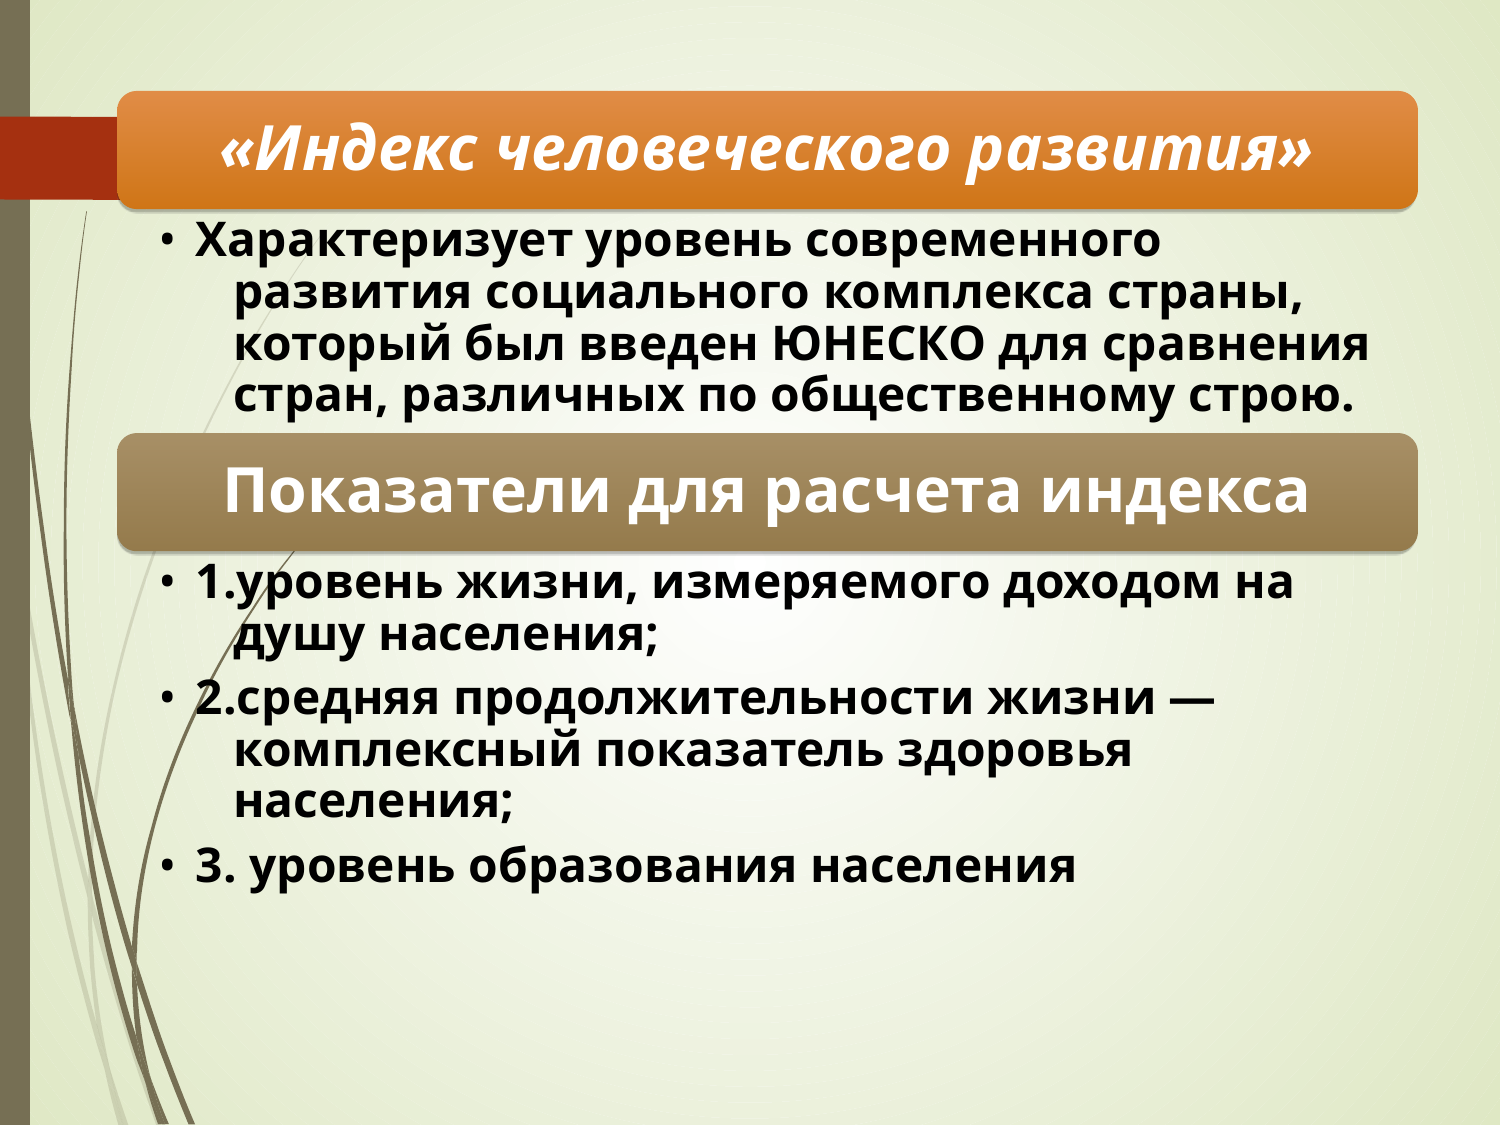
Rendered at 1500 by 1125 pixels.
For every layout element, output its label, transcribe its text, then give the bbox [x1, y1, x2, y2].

text_box 1.уровень жизни, измеряемого доходом на душу населения; 2.средняя продолжительности жизни — комплексный показатель здоровья населения; 3. уровень образования населения [117, 551, 1418, 852]
text_box Характеризует уровень современного развития социального комплекса страны, который был введен ЮНЕСКО для сравнения стран, различных по общественному строю. [117, 208, 1418, 434]
text_box «Индекс человеческого развития» [117, 90, 1418, 208]
text_box Показатели для расчета индекса [117, 433, 1418, 551]
